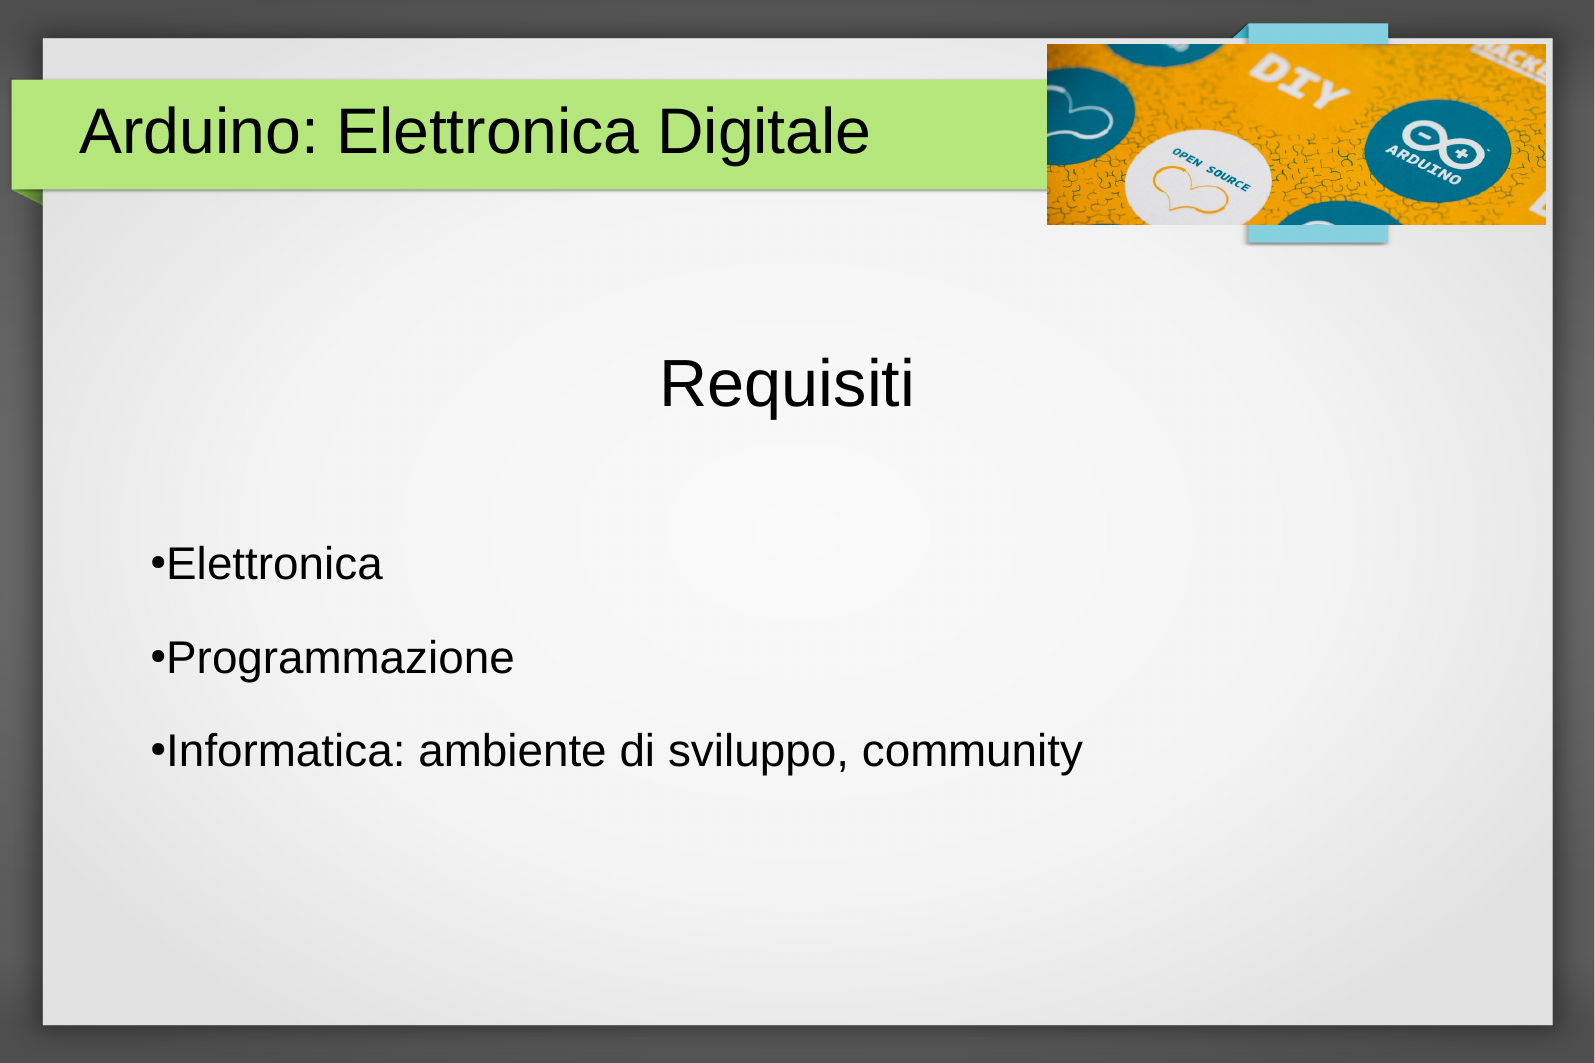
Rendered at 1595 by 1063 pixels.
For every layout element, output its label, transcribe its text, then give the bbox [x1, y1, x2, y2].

title Arduino: Elettronica Digitale [79, 80, 1047, 183]
subtitle Requisiti Elettronica Programmazione Informatica: ambiente di sviluppo, community [150, 253, 1426, 870]
picture [0, 0, 1595, 1063]
